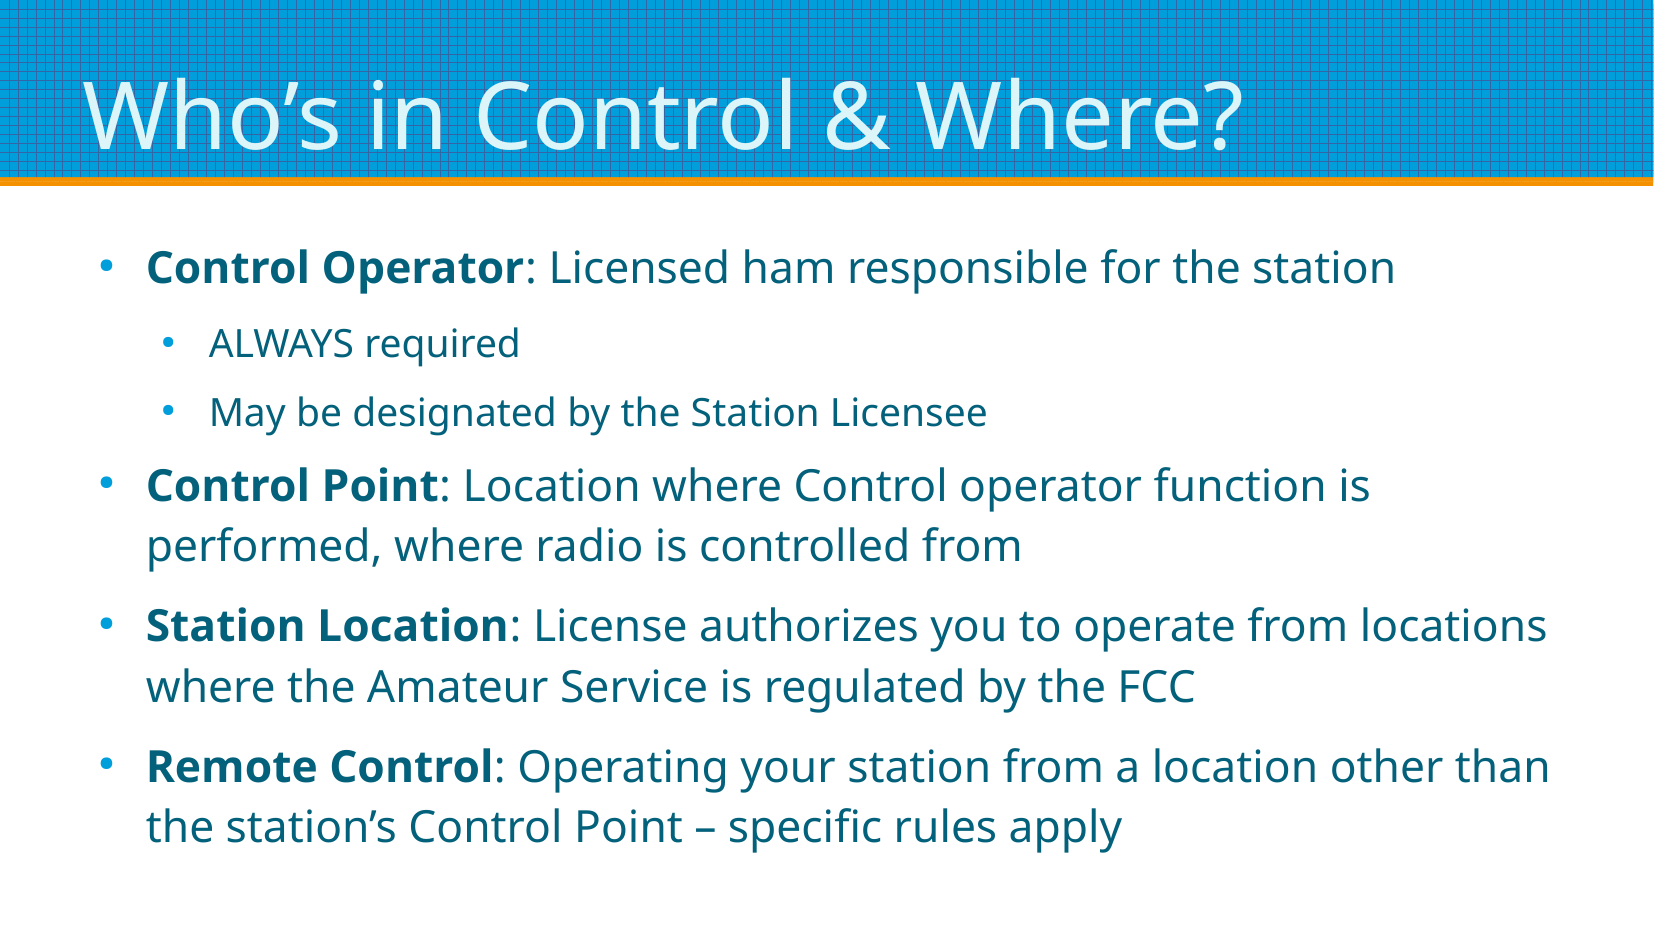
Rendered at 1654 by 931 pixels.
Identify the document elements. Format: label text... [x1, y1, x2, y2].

list Control Operator: Licensed ham responsible for the station ALWAYS required May be designated by the Station Licensee Control Point: Location where Control operator function is performed, where radio is controlled from Station Location: License authorizes you to operate from locations where the Amateur Service is regulated by the FCC Remote Control: Operating your station from a location other than the station’s Control Point – specific rules apply [82, 236, 1571, 863]
title Who’s in Control & Where? [82, 14, 1571, 178]
